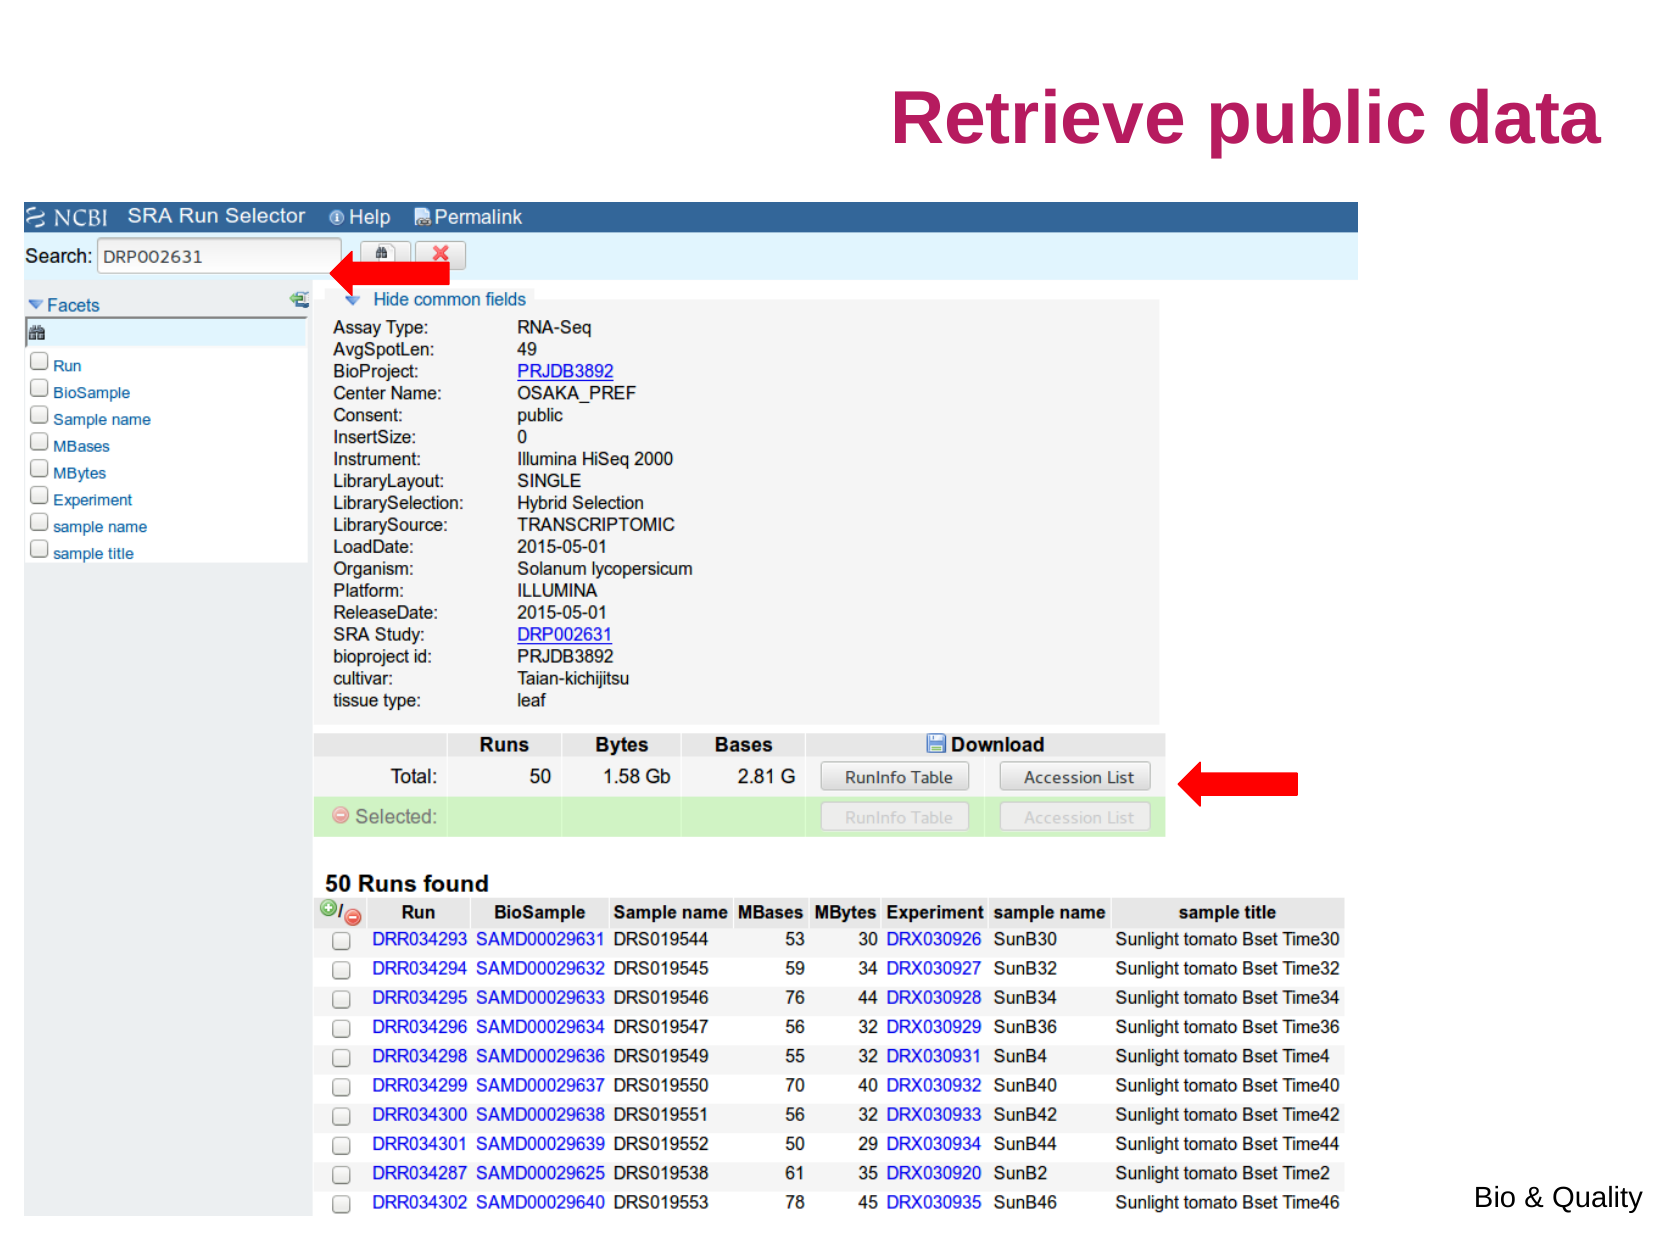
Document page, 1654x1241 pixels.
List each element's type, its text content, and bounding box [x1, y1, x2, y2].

text_box [1178, 762, 1298, 806]
text_box Retrieve public data [117, 49, 1603, 178]
text_box [330, 251, 449, 296]
picture [24, 202, 1358, 1216]
